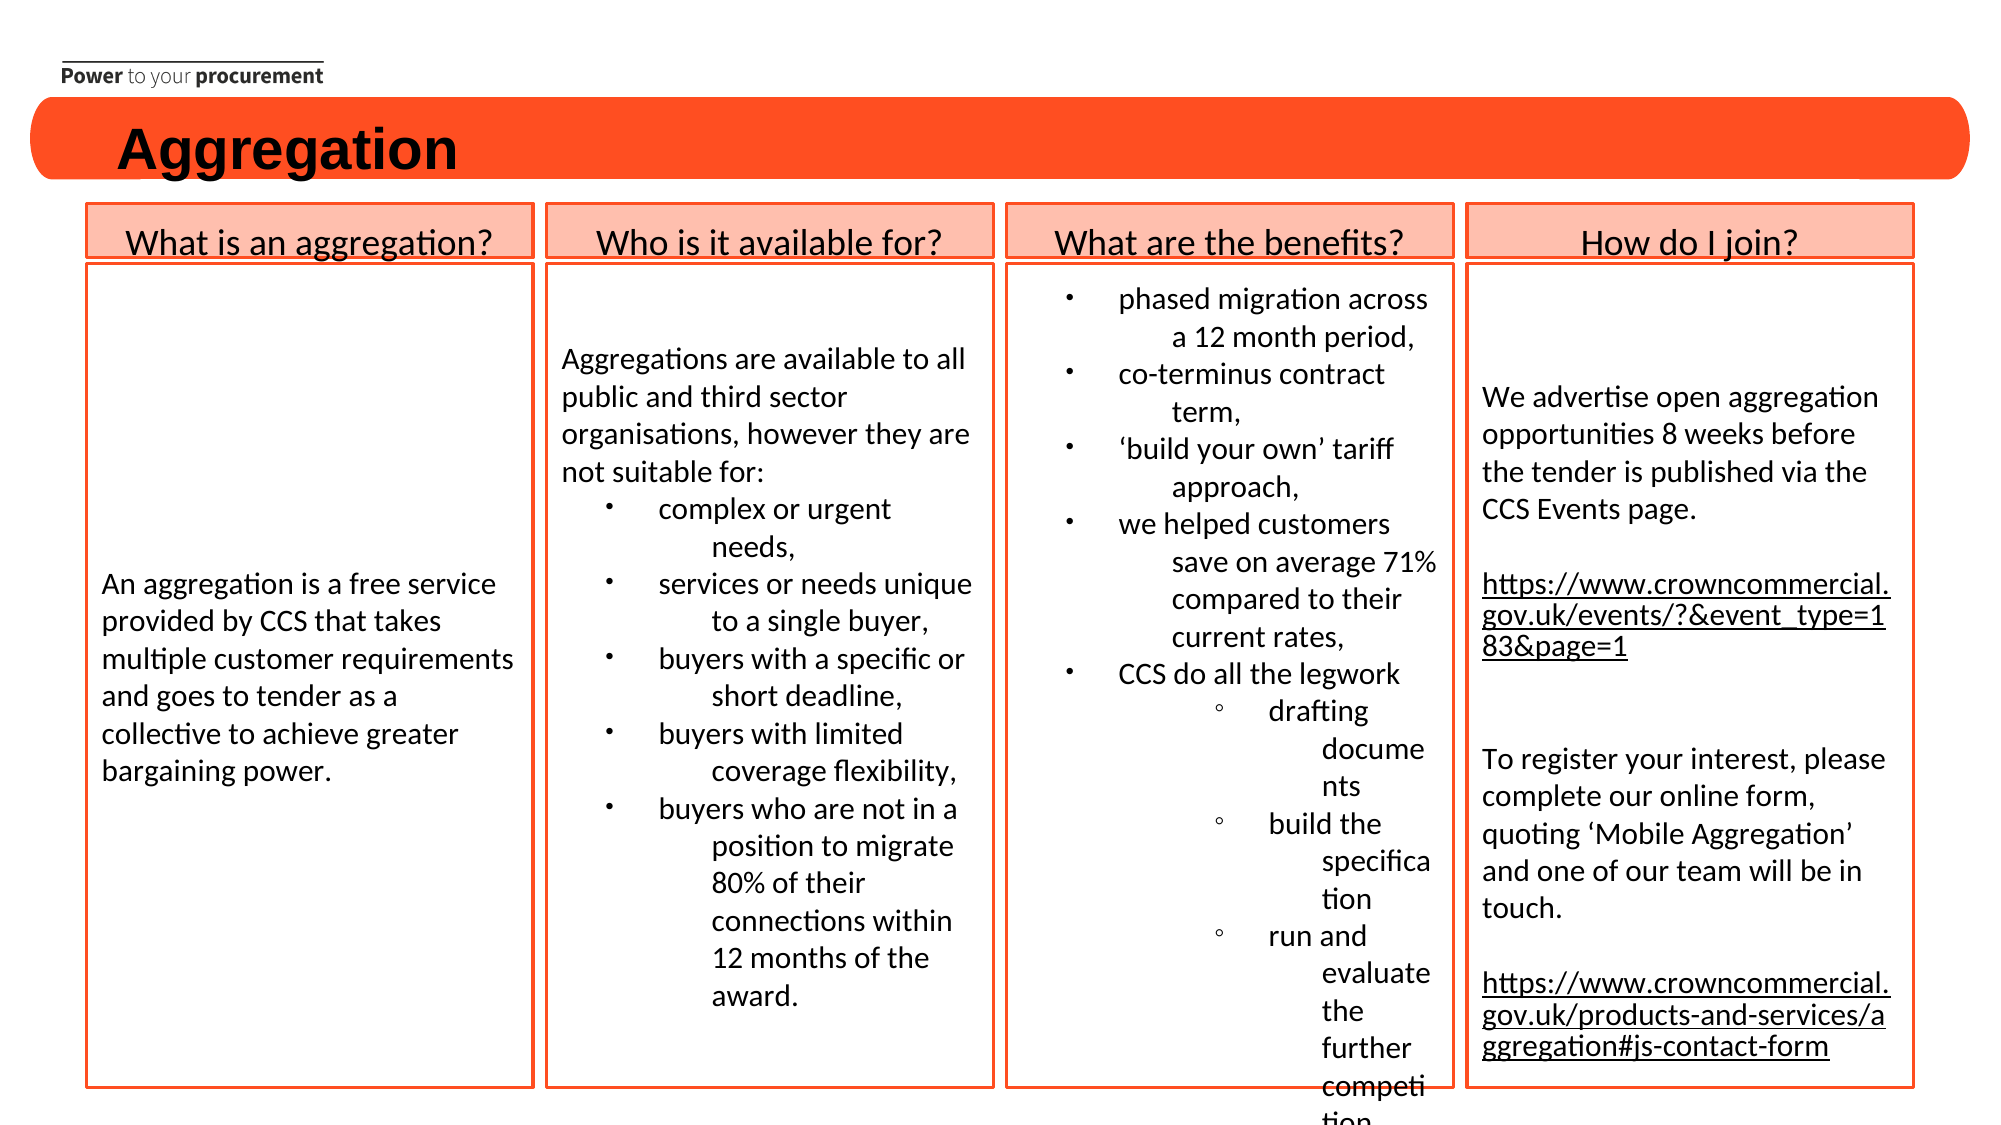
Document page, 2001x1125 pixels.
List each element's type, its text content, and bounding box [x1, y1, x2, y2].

text_box How do I join? [1466, 203, 1914, 258]
text_box [185, 166, 217, 179]
text_box We advertise open aggregation opportunities 8 weeks before the tender is published via the CCS Events page. https://www.crowncommercial.gov.uk/events/?&event_type=183&page=1 To register your interest, please complete our online form, quoting ‘Mobile Aggregation’ and one of our team will be in touch. https://www.crowncommercial.gov.uk/products-and-services/aggregation#js-contact-form [1466, 263, 1914, 1088]
text_box [30, 97, 1970, 180]
text_box phased migration across a 12 month period, co-terminus contract term, ‘build your own’ tariff approach, we helped customers save on average 71% compared to their current rates, CCS do all the legwork drafting documents build the specification run and evaluate the further competition award to the successful supplier frees your time, resource, and money. [1006, 263, 1454, 1088]
text_box What is an aggregation? [86, 203, 534, 258]
title Aggregation [116, 111, 1269, 166]
text_box Aggregations are available to all public and third sector organisations, however they are not suitable for: complex or urgent needs, services or needs unique to a single buyer, buyers with a specific or short deadline, buyers with limited coverage flexibility, buyers who are not in a position to migrate 80% of their connections within 12 months of the award. [546, 263, 994, 1088]
text_box Who is it available for? [546, 203, 994, 258]
text_box An aggregation is a free service provided by CCS that takes multiple customer requirements and goes to tender as a collective to achieve greater bargaining power. [86, 263, 534, 1088]
text_box [220, 166, 308, 179]
text_box What are the benefits? [1006, 203, 1454, 258]
